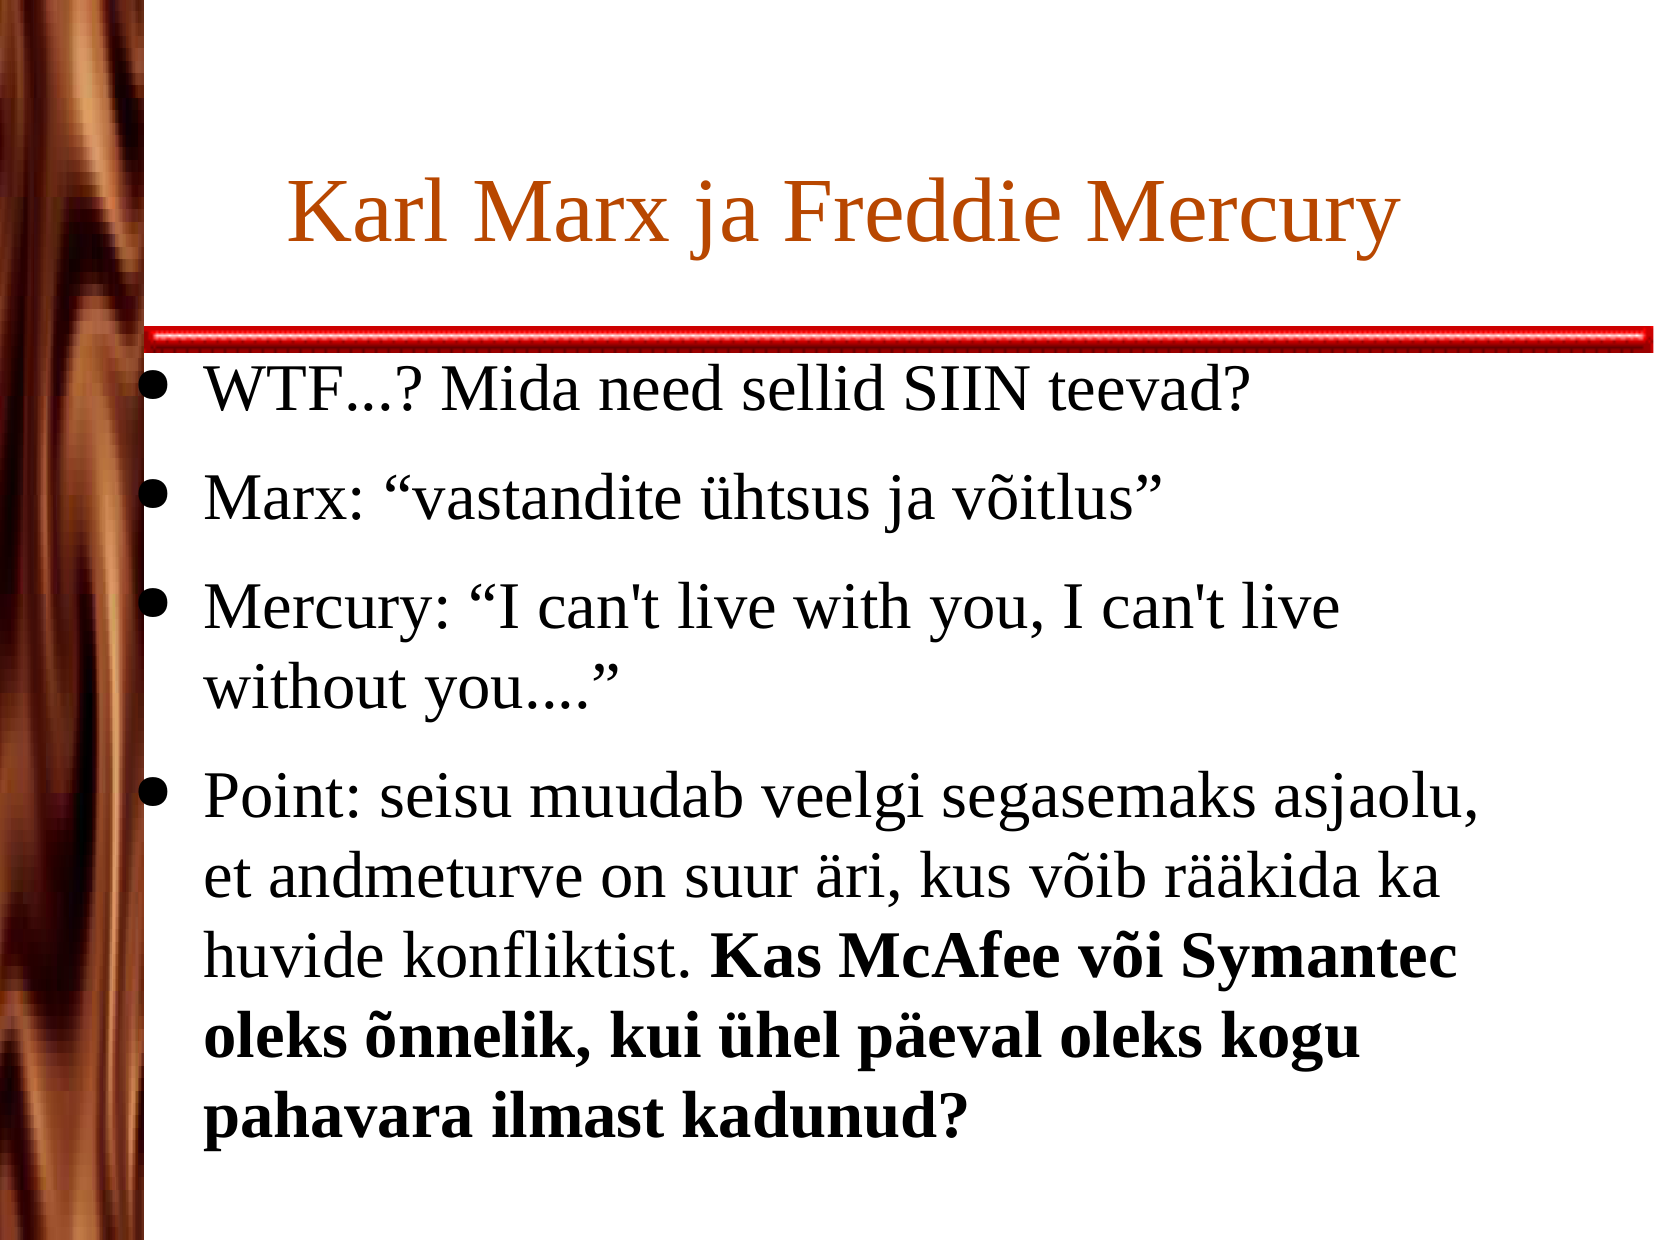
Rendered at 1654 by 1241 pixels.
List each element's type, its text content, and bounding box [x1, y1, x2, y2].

picture [0, 0, 1654, 1240]
list WTF...? Mida need sellid SIIN teevad? Marx: “vastandite ühtsus ja võitlus” Mercury: “I can't live with you, I can't live without you....” Point: seisu muudab veelgi segasemaks asjaolu, et andmeturve on suur äri, kus võib rääkida ka huvide konfliktist. Kas McAfee või Symantec oleks õnnelik, kui ühel päeval oleks kogu pahavara ilmast kadunud? [121, 344, 1533, 1164]
title Karl Marx ja Freddie Mercury [121, 100, 1533, 312]
